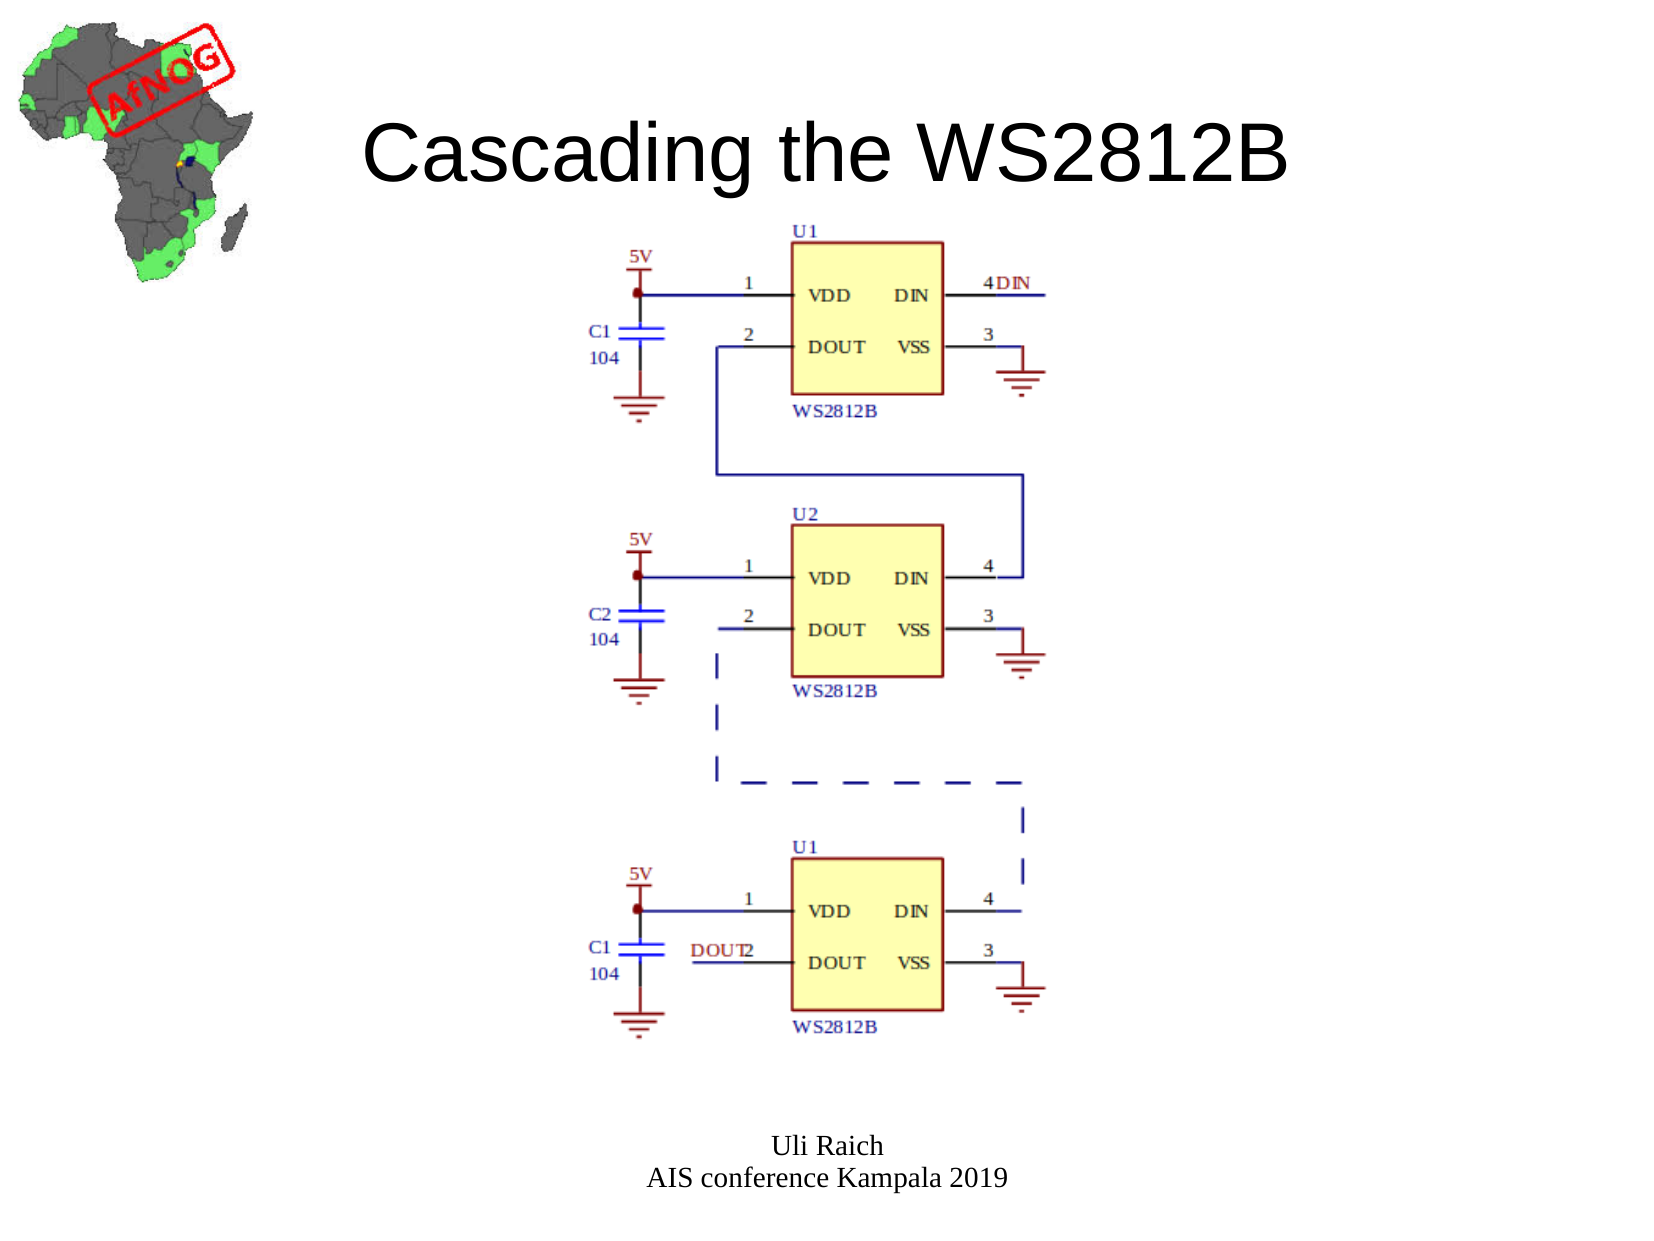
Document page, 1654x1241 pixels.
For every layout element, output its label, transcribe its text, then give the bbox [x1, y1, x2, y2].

picture [9, 0, 259, 291]
picture [534, 205, 1156, 1111]
title Cascading the WS2812B [82, 49, 1571, 257]
